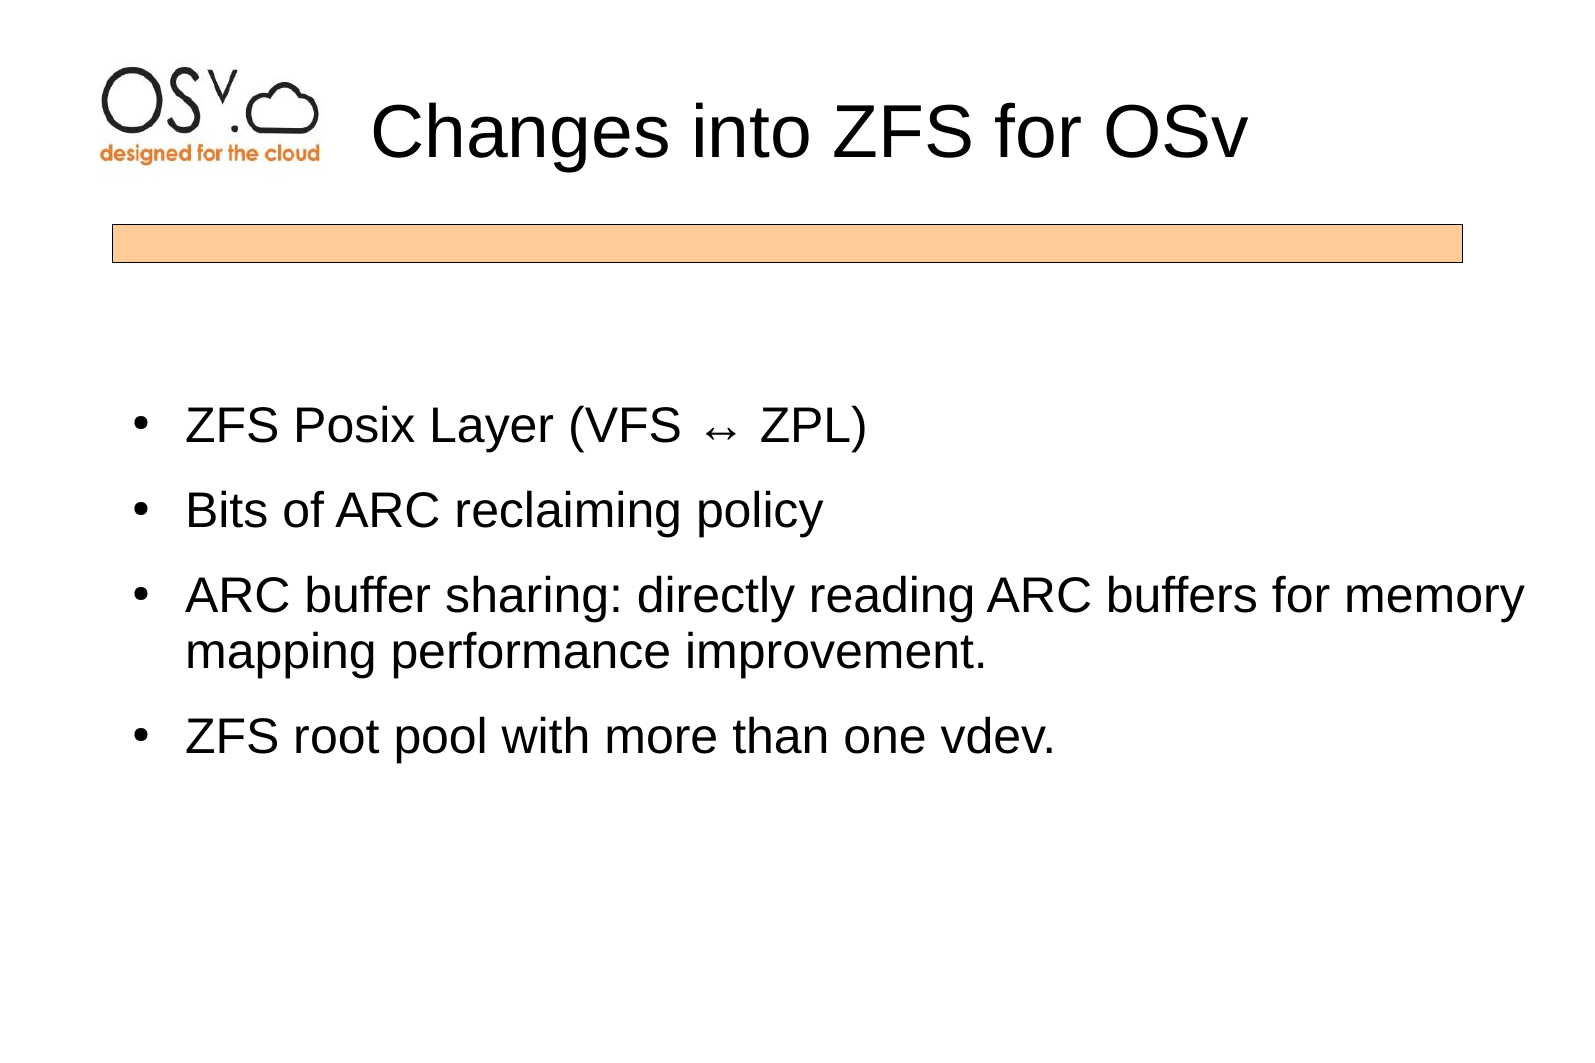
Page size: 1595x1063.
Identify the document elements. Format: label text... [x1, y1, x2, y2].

list ZFS Posix Layer (VFS ↔ ZPL) Bits of ARC reclaiming policy ARC buffer sharing: directly reading ARC buffers for memory mapping performance improvement. ZFS root pool with more than one vdev. [114, 396, 1550, 1063]
picture [83, 37, 338, 186]
text_box [112, 224, 1463, 263]
title Changes into ZFS for OSv [79, 49, 1515, 213]
